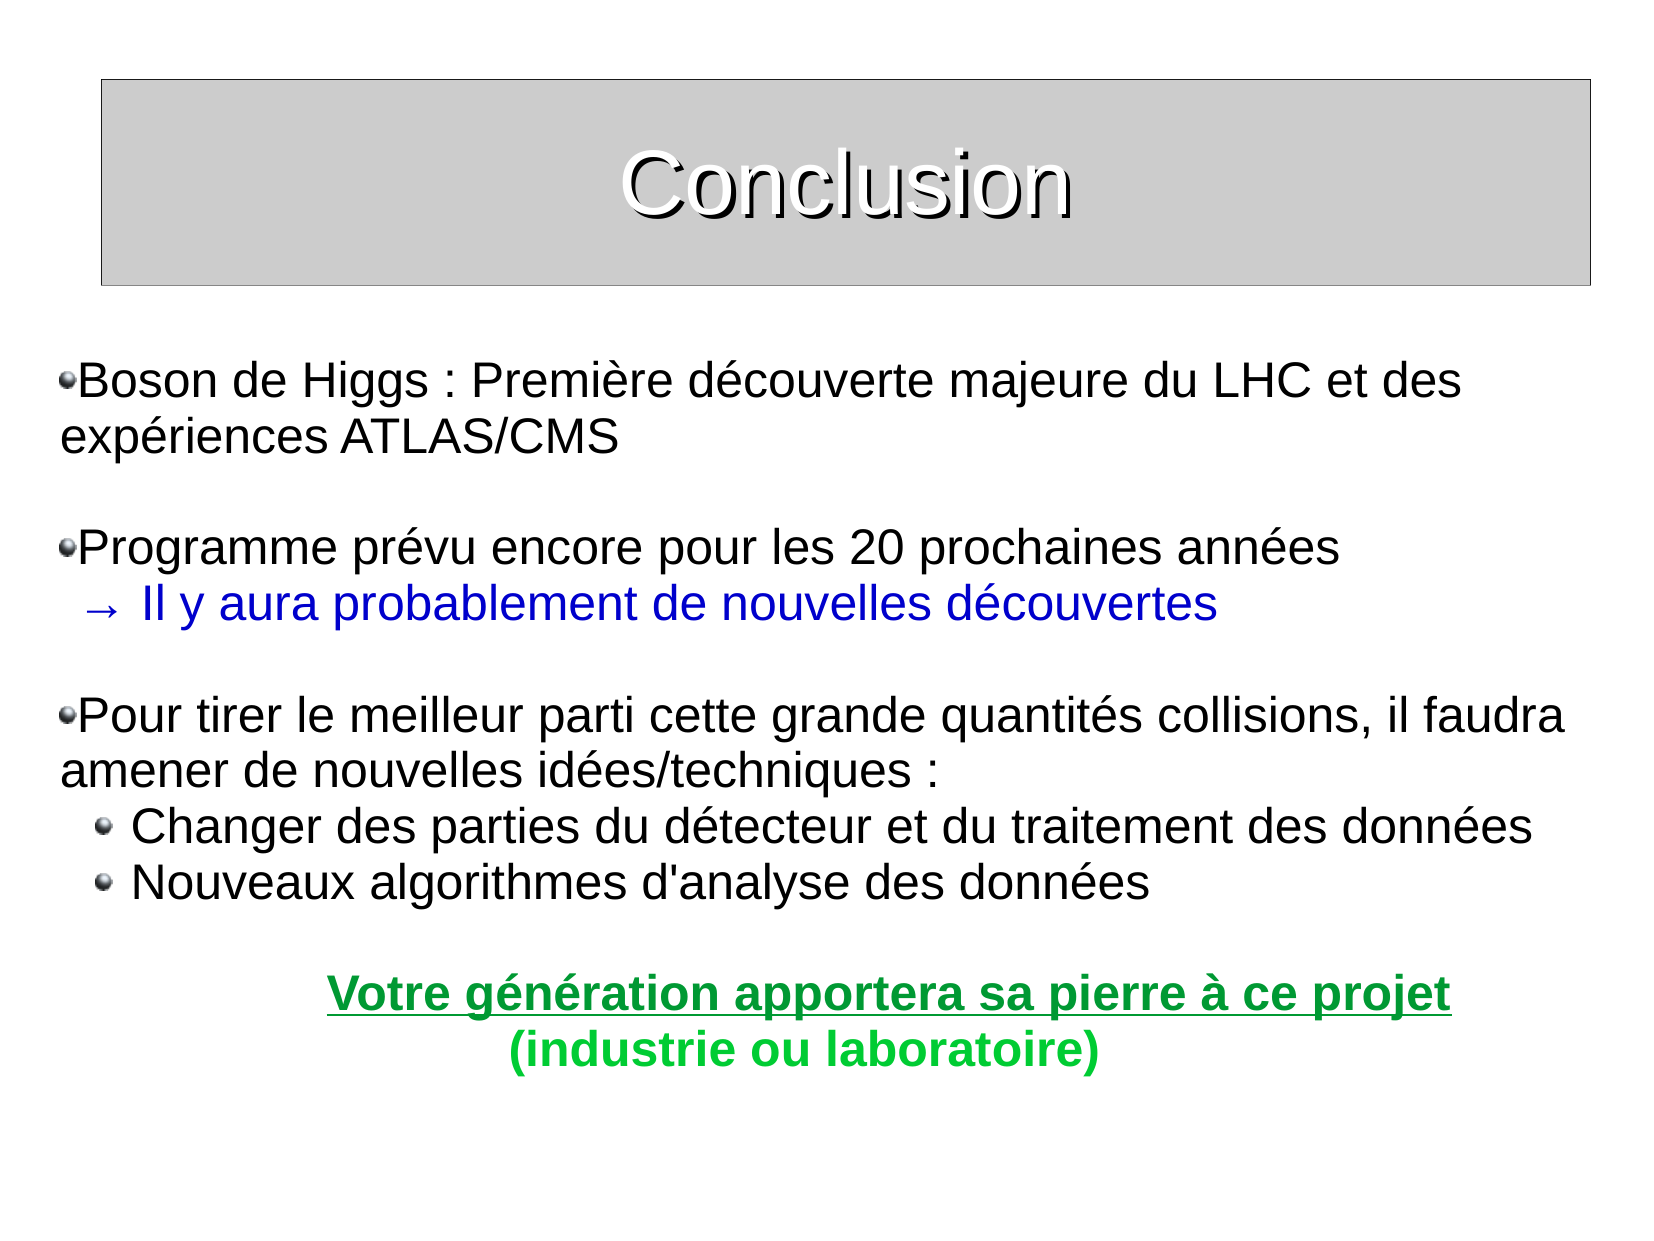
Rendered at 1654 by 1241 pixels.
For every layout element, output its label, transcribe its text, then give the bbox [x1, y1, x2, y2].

title Conclusion [101, 79, 1591, 286]
text_box Boson de Higgs : Première découverte majeure du LHC et des expériences ATLAS/CMS Programme prévu encore pour les 20 prochaines années → Il y aura probablement de nouvelles découvertes Pour tirer le meilleur parti cette grande quantités collisions, il faudra amener de nouvelles idées/techniques : Changer des parties du détecteur et du traitement des données Nouveaux algorithmes d'analyse des données Votre génération apportera sa pierre à ce projet (industrie ou laboratoire) [45, 345, 1621, 1092]
